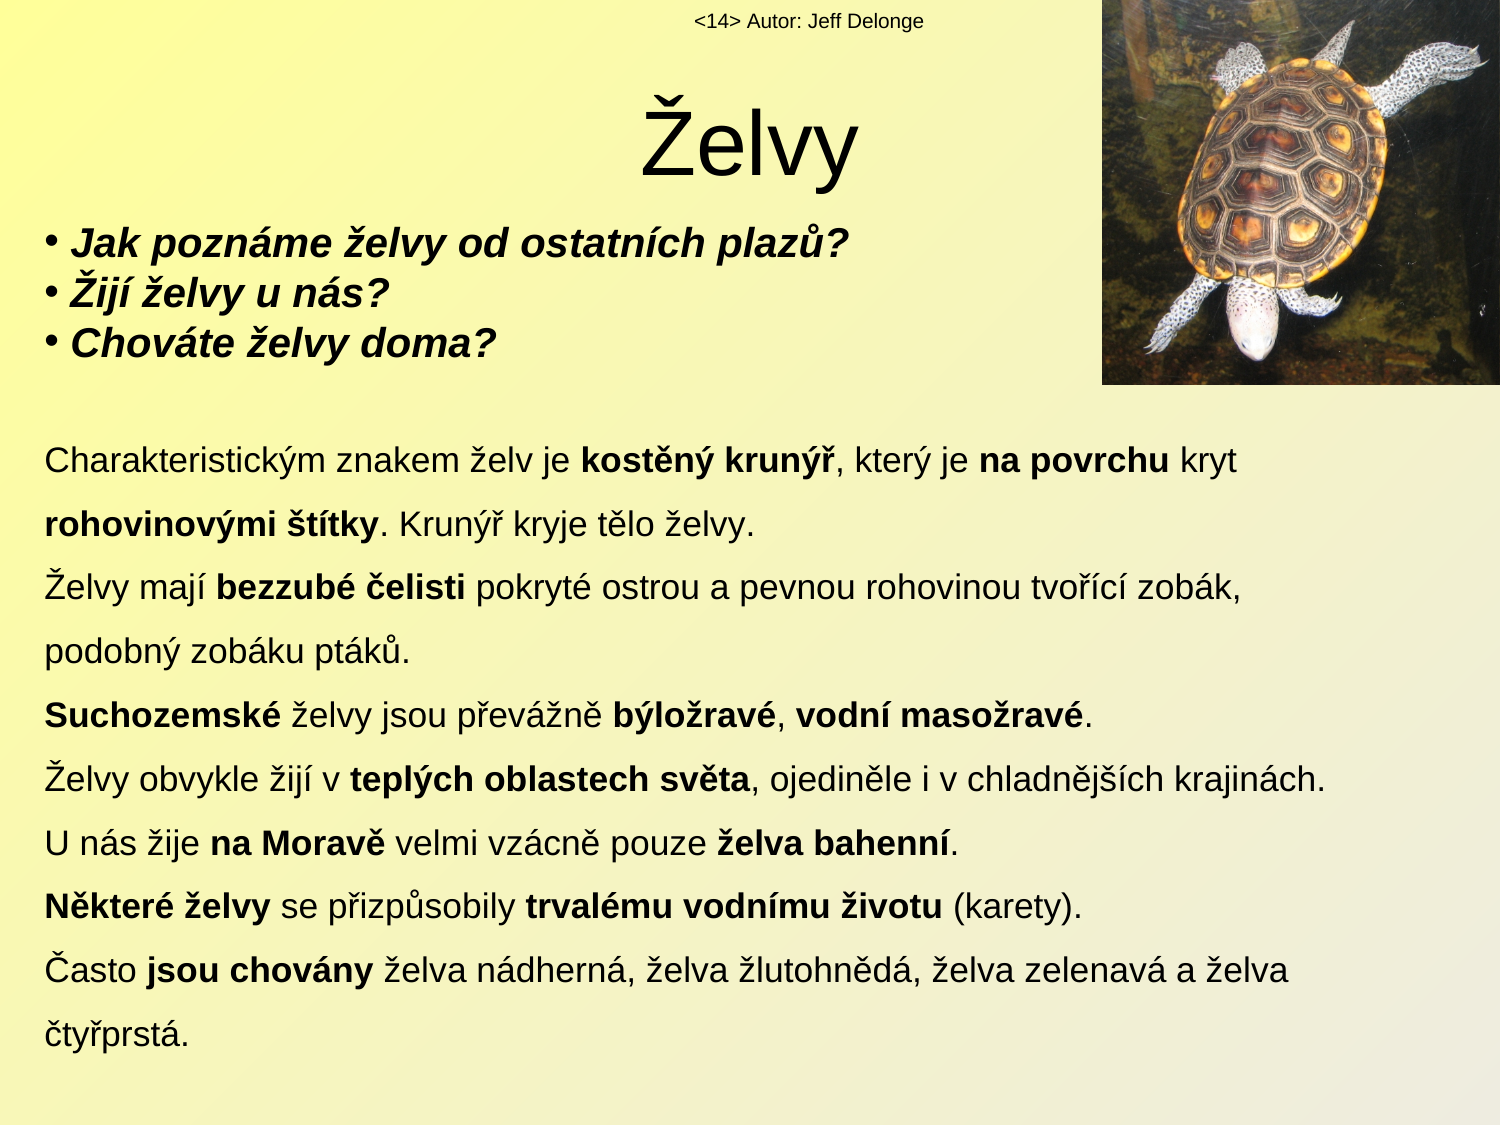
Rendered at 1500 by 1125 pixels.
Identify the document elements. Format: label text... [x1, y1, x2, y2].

title Želvy [75, 45, 1102, 208]
list Jak poznáme želvy od ostatních plazů? Žijí želvy u nás? Chováte želvy doma? Charakteristickým znakem želv je kostěný krunýř, který je na povrchu kryt rohovinovými štítky. Krunýř kryje tělo želvy. Želvy mají bezzubé čelisti pokryté ostrou a pevnou rohovinou tvořící zobák, podobný zobáku ptáků. Suchozemské želvy jsou převážně býložravé, vodní masožravé. Želvy obvykle žijí v teplých oblastech světa, ojediněle i v chladnějších krajinách. U nás žije na Moravě velmi vzácně pouze želva bahenní. Některé želvy se přizpůsobily trvalému vodnímu životu (karety). Často jsou chovány želva nádherná, želva žlutohnědá, želva zelenavá a želva čtyřprstá. [29, 208, 1353, 1110]
picture [1102, 0, 1500, 385]
text_box <14> Autor: Jeff Delonge [679, 0, 940, 41]
